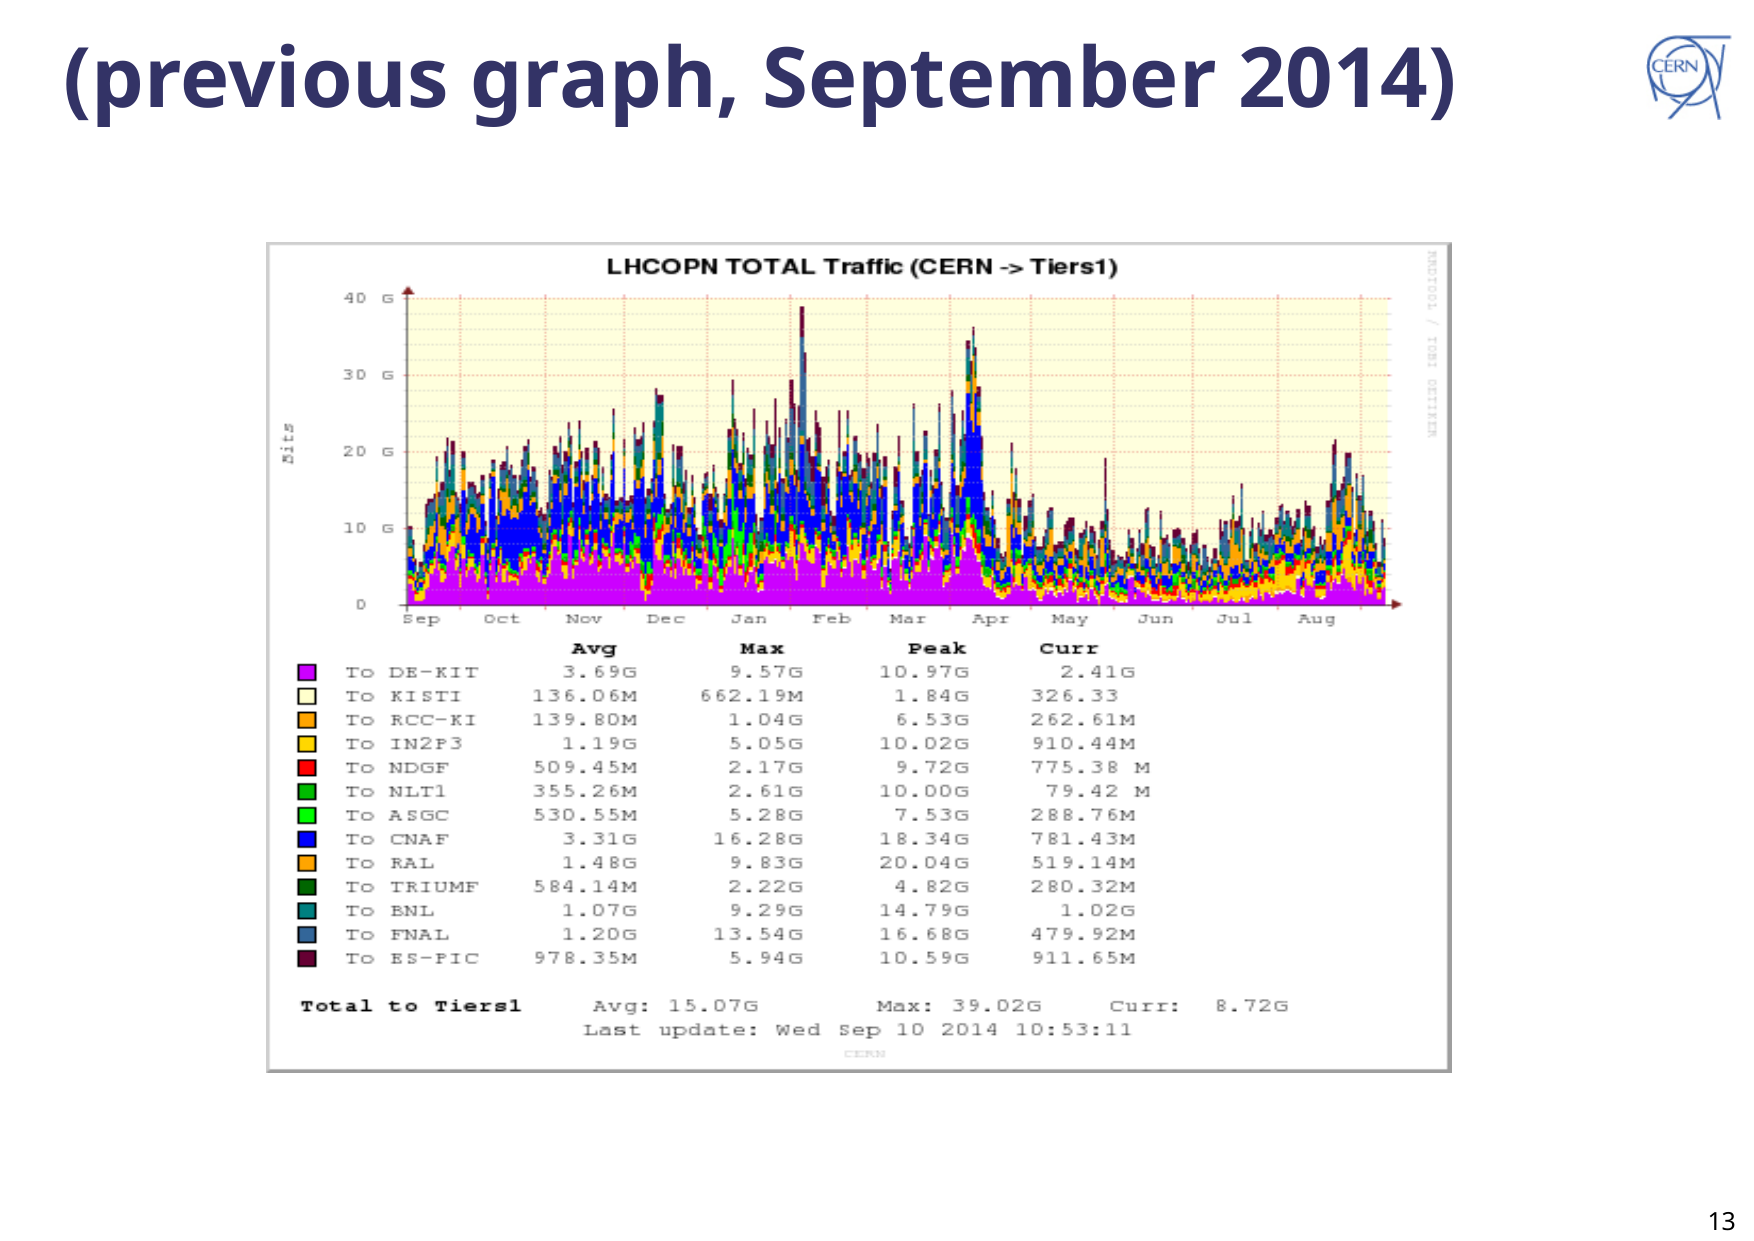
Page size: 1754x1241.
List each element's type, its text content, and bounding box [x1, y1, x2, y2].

picture [266, 242, 1452, 1073]
title (previous graph, September 2014) [63, 0, 1621, 166]
picture [1646, 34, 1732, 120]
